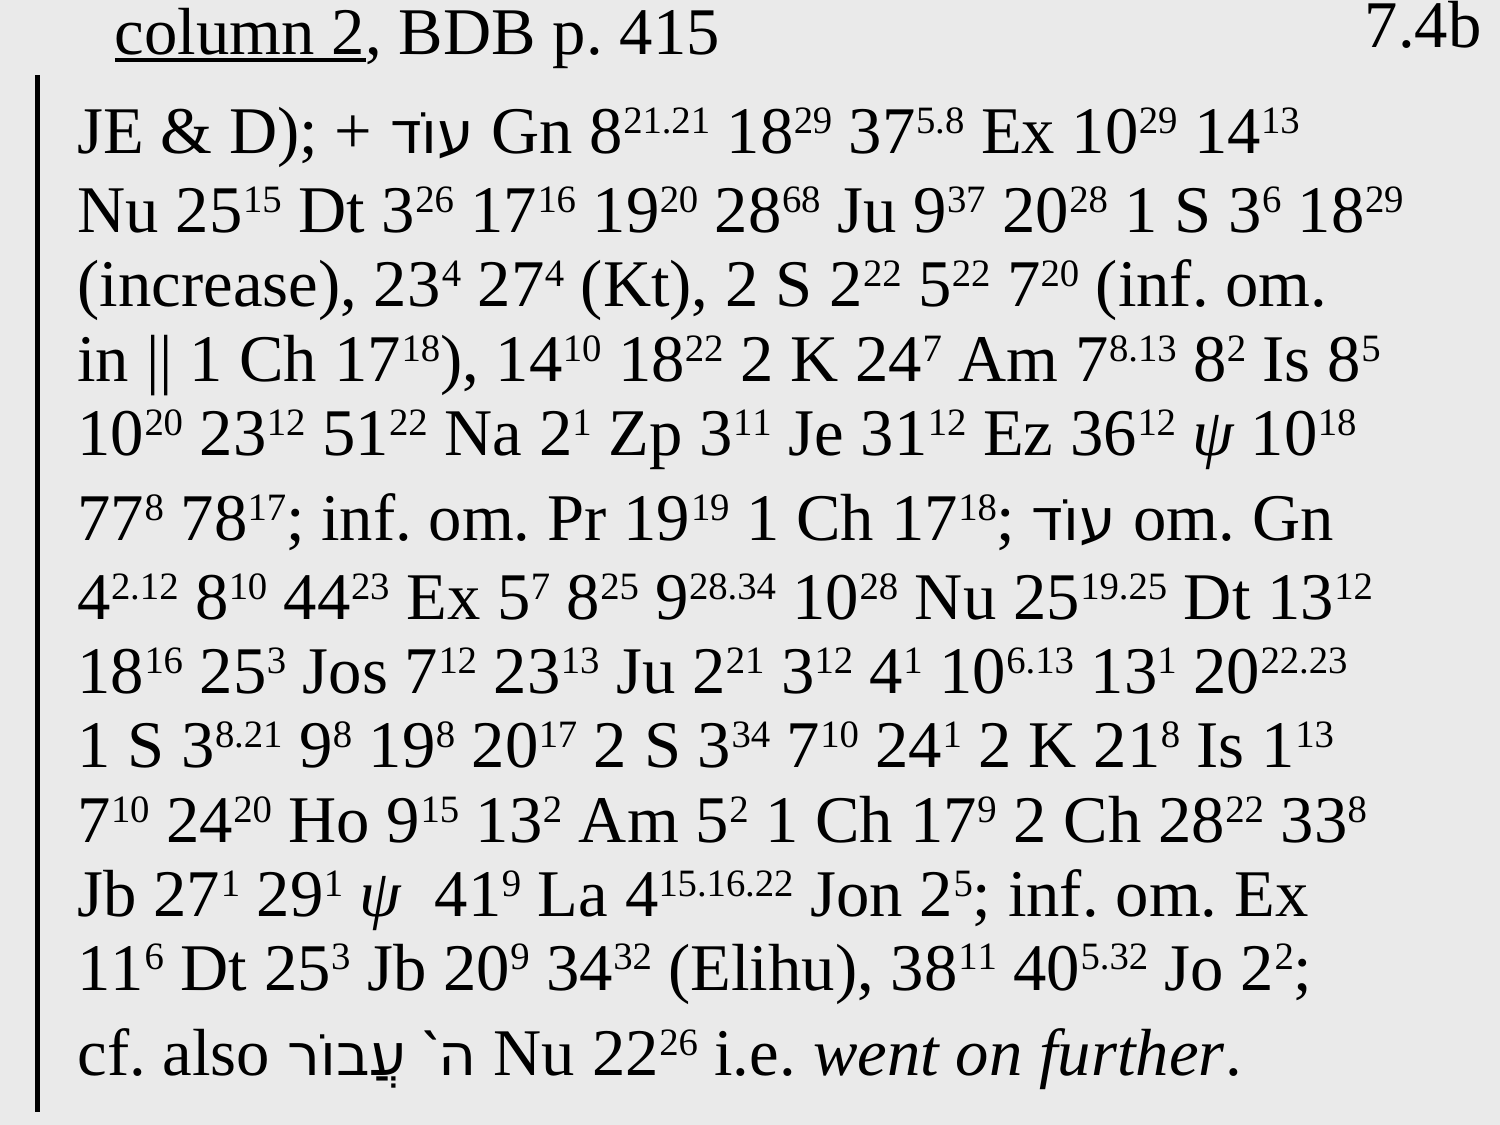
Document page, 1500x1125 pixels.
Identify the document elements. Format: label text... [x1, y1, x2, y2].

text_box JE & D); + עוֹד Gn 821.21 1829 375.8 Ex 1029 1413 Nu 2515 Dt 326 1716 1920 2868 Ju 937 2028 1 S 36 1829 (increase), 234 274 (Kt), 2 S 222 522 720 (inf. om. in || 1 Ch 1718), 1410 1822 2 K 247 Am 78.13 82 Is 85 1020 2312 5122 Na 21 Zp 311 Je 3112 Ez 3612 ψ 1018 778 7817; inf. om. Pr 1919 1 Ch 1718; עוֹד om. Gn 42.12 810 4423 Ex 57 825 928.34 1028 Nu 2519.25 Dt 1312 1816 253 Jos 712 2313 Ju 221 312 41 106.13 131 2022.23 1 S 38.21 98 198 2017 2 S 334 710 241 2 K 218 Is 113 710 2420 Ho 915 132 Am 52 1 Ch 179 2 Ch 2822 338 Jb 271 291 ψ 419 La 415.16.22 Jon 25; inf. om. Ex 116 Dt 253 Jb 209 3432 (Elihu), 3811 405.32 Jo 22; cf. also ה` עֲבוֹר Nu 2226 i.e. went on further. [62, 75, 1500, 1104]
text_box 7.4b [1350, 0, 1500, 70]
text_box column 2, BDB p. 415 [99, 0, 951, 77]
